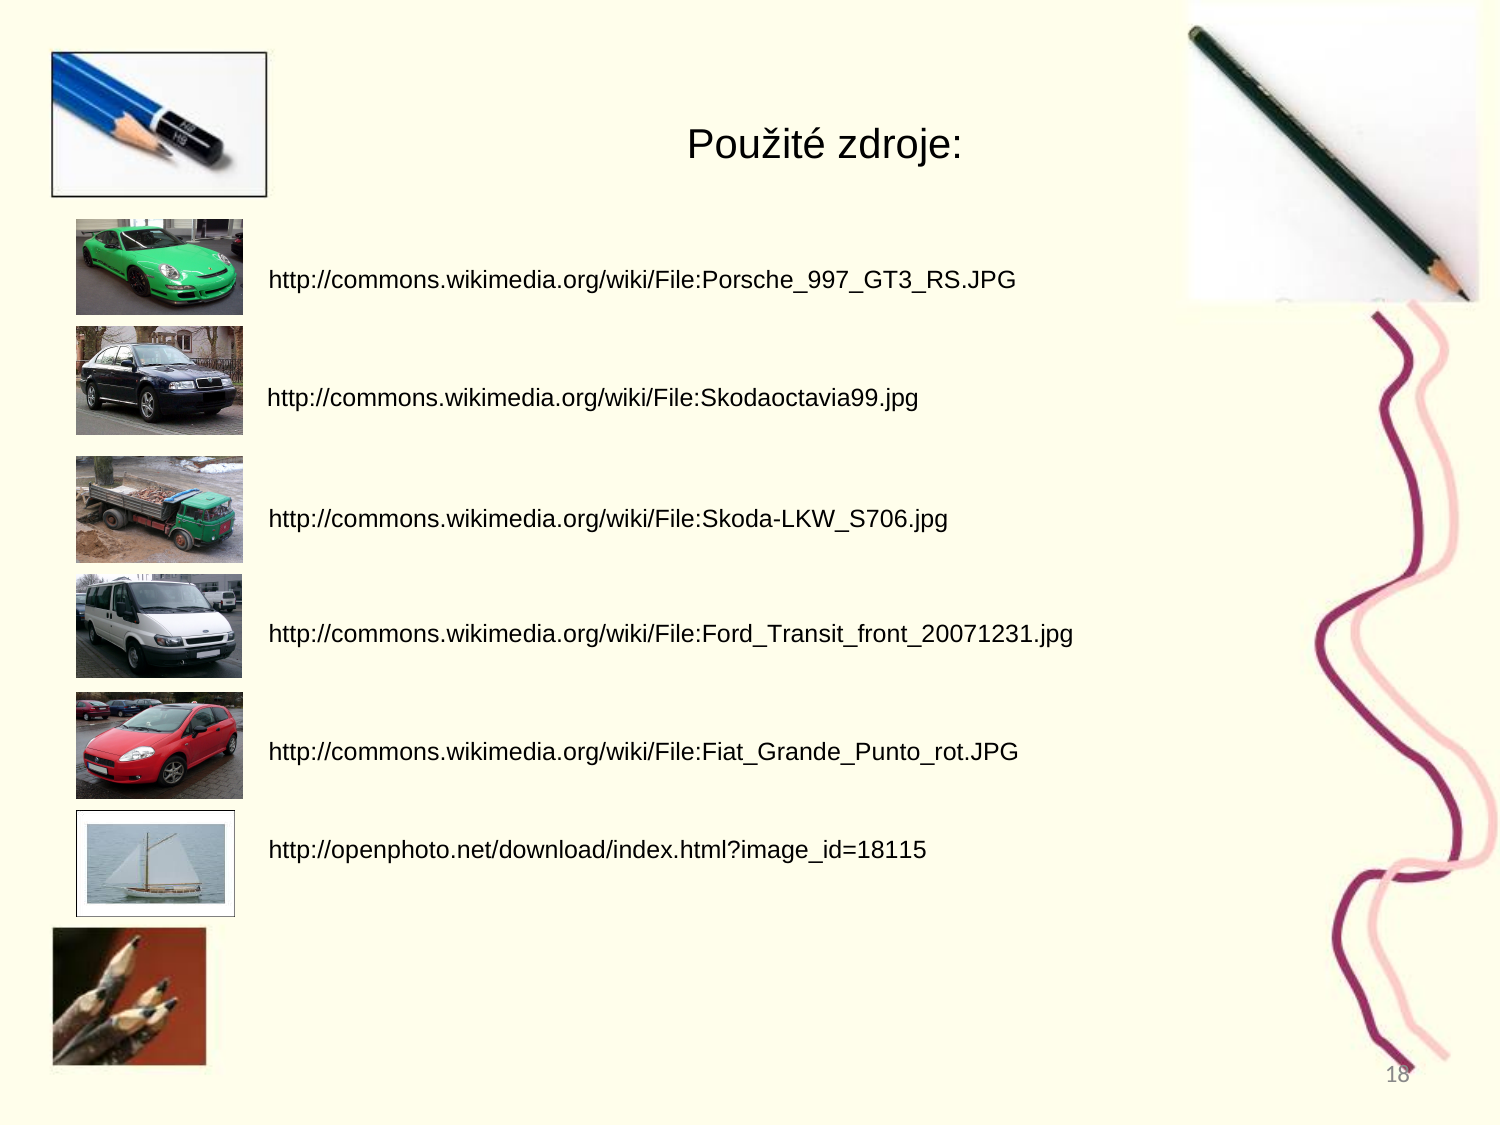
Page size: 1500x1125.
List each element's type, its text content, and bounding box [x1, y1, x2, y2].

picture [0, 0, 1500, 1125]
text_box http://commons.wikimedia.org/wiki/File:Skoda-LKW_S706.jpg [253, 495, 974, 541]
text_box http://commons.wikimedia.org/wiki/File:Fiat_Grande_Punto_rot.JPG [253, 727, 1057, 774]
text_box http://openphoto.net/download/index.html?image_id=18115 [253, 825, 962, 872]
title Použité zdroje: [75, 67, 1426, 184]
text_box http://commons.wikimedia.org/wiki/File:Skodaoctavia99.jpg [252, 373, 936, 419]
text_box http://commons.wikimedia.org/wiki/File:Porsche_997_GT3_RS.JPG [253, 255, 1093, 301]
text_box http://commons.wikimedia.org/wiki/File:Ford_Transit_front_20071231.jpg [253, 609, 1098, 655]
